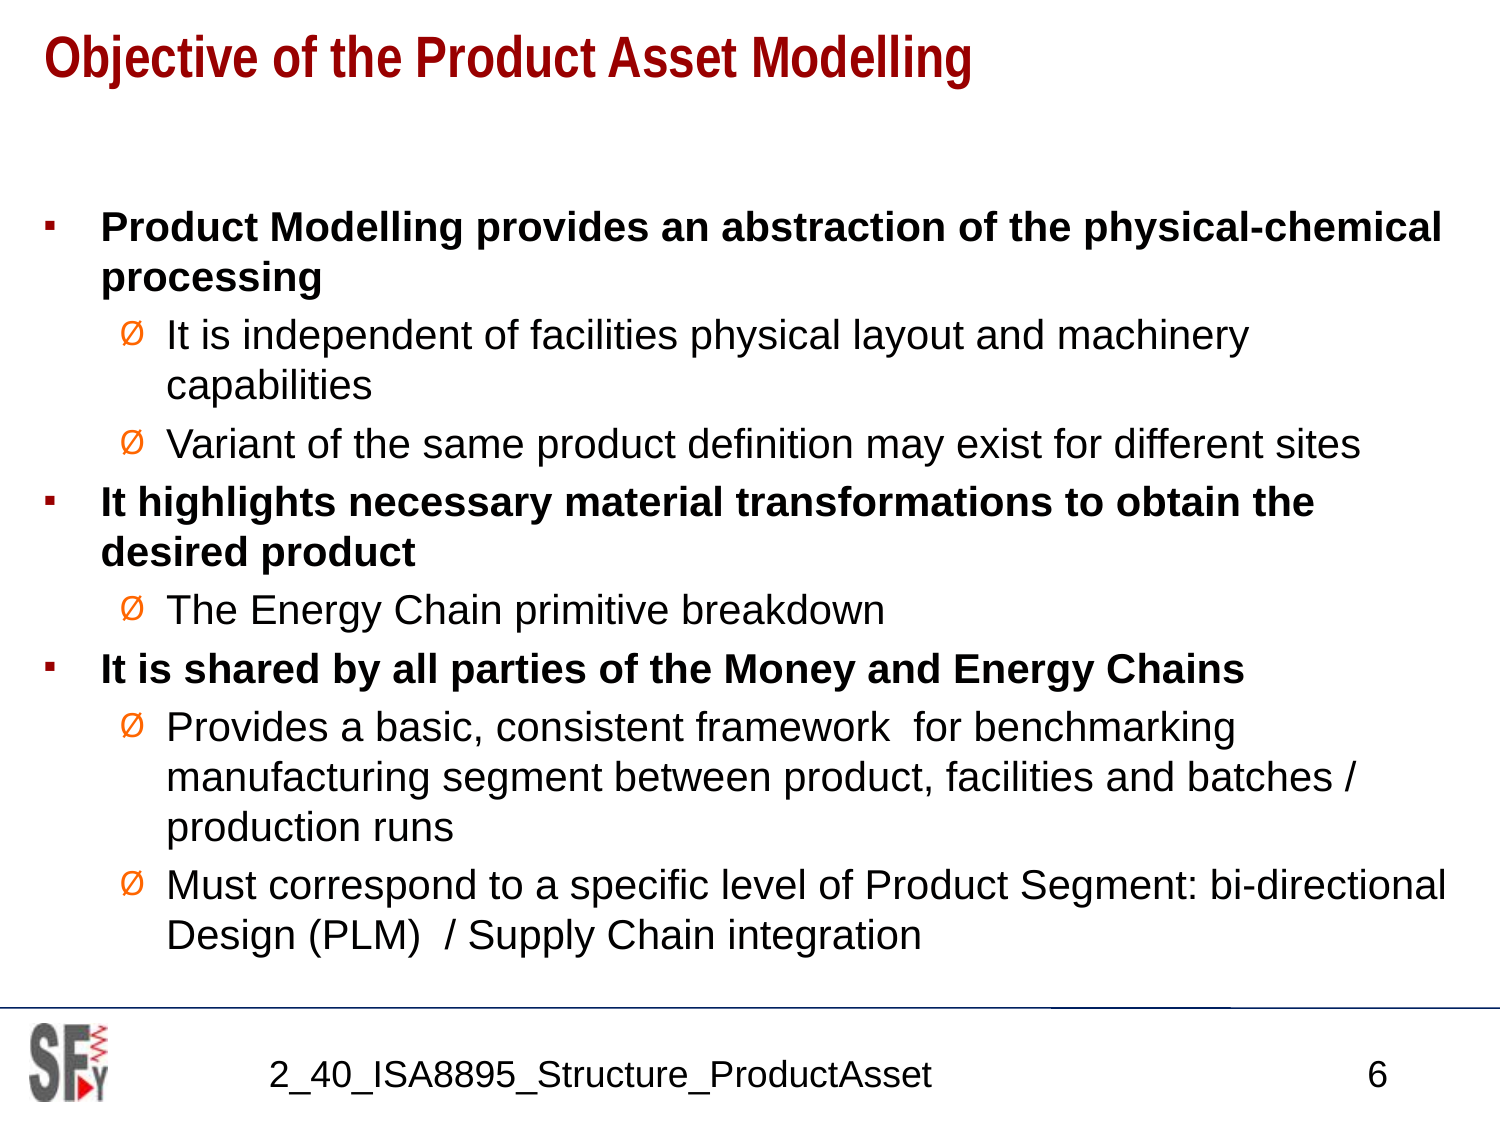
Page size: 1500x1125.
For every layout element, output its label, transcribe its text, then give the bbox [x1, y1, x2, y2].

footer 2_40_ISA8895_Structure_ProductAsset [253, 1034, 1336, 1103]
slide_number <numéro> [1352, 1034, 1490, 1103]
list Product Modelling provides an abstraction of the physical-chemical processing It is independent of facilities physical layout and machinery capabilities Variant of the same product definition may exist for different sites It highlights necessary material transformations to obtain the desired product The Energy Chain primitive breakdown It is shared by all parties of the Money and Energy Chains Provides a basic, consistent framework for benchmarking manufacturing segment between product, facilities and batches / production runs Must correspond to a specific level of Product Segment: bi-directional Design (PLM) / Supply Chain integration [29, 184, 1471, 988]
picture [29, 1023, 108, 1102]
title Objective of the Product Asset Modelling [29, 12, 1471, 138]
